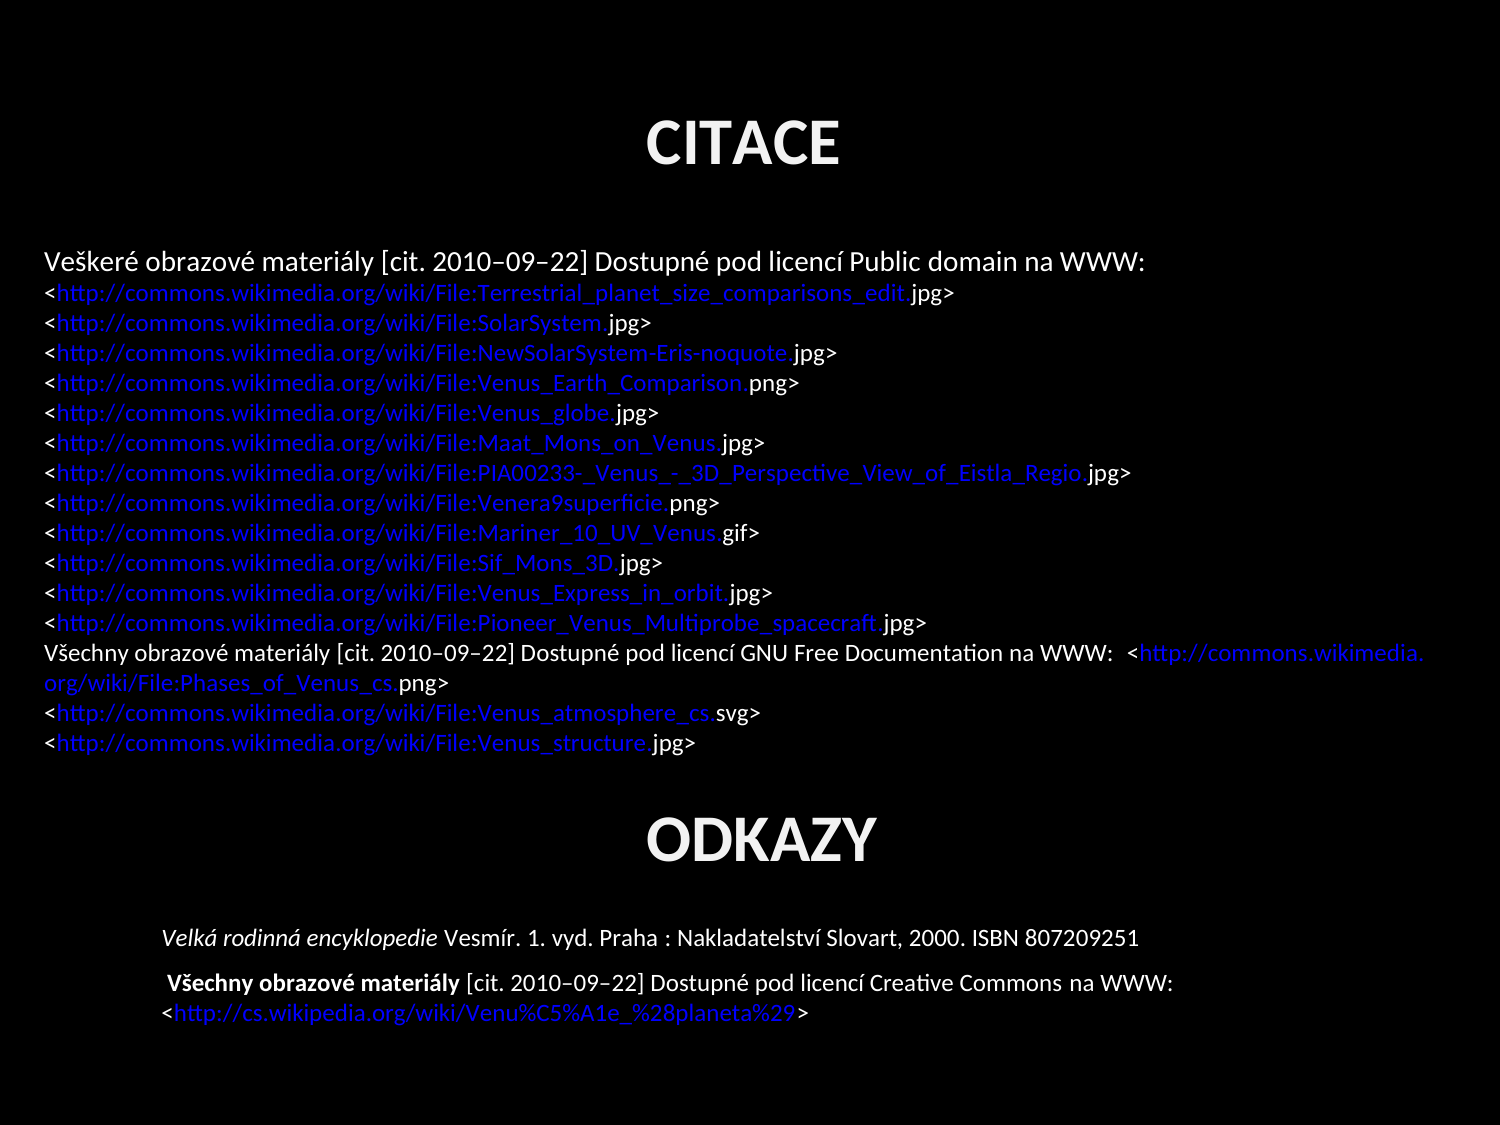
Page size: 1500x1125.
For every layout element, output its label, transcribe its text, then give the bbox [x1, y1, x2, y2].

text_box Velká rodinná encyklopedie Vesmír. 1. vyd. Praha : Nakladatelství Slovart, 2000. ISBN 807209251 Všechny obrazové materiály [cit. 2010–09–22] Dostupné pod licencí Creative Commons na WWW: <http://cs.wikipedia.org/wiki/Venu%C5%A1e_%28planeta%29> [146, 914, 1189, 1065]
text_box CITACE [632, 90, 857, 186]
text_box ODKAZY [631, 786, 893, 883]
text_box Veškeré obrazové materiály [cit. 2010–09–22] Dostupné pod licencí Public domain na WWW: <http://commons.wikimedia.org/wiki/File:Terrestrial_planet_size_comparisons_edit.jpg> <http://commons.wikimedia.org/wiki/File:SolarSystem.jpg> <http://commons.wikimedia.org/wiki/File:NewSolarSystem-Eris-noquote.jpg> <http://commons.wikimedia.org/wiki/File:Venus_Earth_Comparison.png> <http://commons.wikimedia.org/wiki/File:Venus_globe.jpg> <http://commons.wikimedia.org/wiki/File:Maat_Mons_on_Venus.jpg> <http://commons.wikimedia.org/wiki/File:PIA00233-_Venus_-_3D_Perspective_View_of_Eistla_Regio.jpg> <http://commons.wikimedia.org/wiki/File:Venera9superficie.png> <http://commons.wikimedia.org/wiki/File:Mariner_10_UV_Venus.gif> <http://commons.wikimedia.org/wiki/File:Sif_Mons_3D.jpg> <http://commons.wikimedia.org/wiki/File:Venus_Express_in_orbit.jpg> <http://commons.wikimedia.org/wiki/File:Pioneer_Venus_Multiprobe_spacecraft.jpg> Všechny obrazové materiály [cit. 2010–09–22] Dostupné pod licencí GNU Free Documentation na WWW: <http://commons.wikimedia.org/wiki/File:Phases_of_Venus_cs.png> <http://commons.wikimedia.org/wiki/File:Venus_atmosphere_cs.svg> <http://commons.wikimedia.org/wiki/File:Venus_structure.jpg> [29, 234, 1465, 764]
